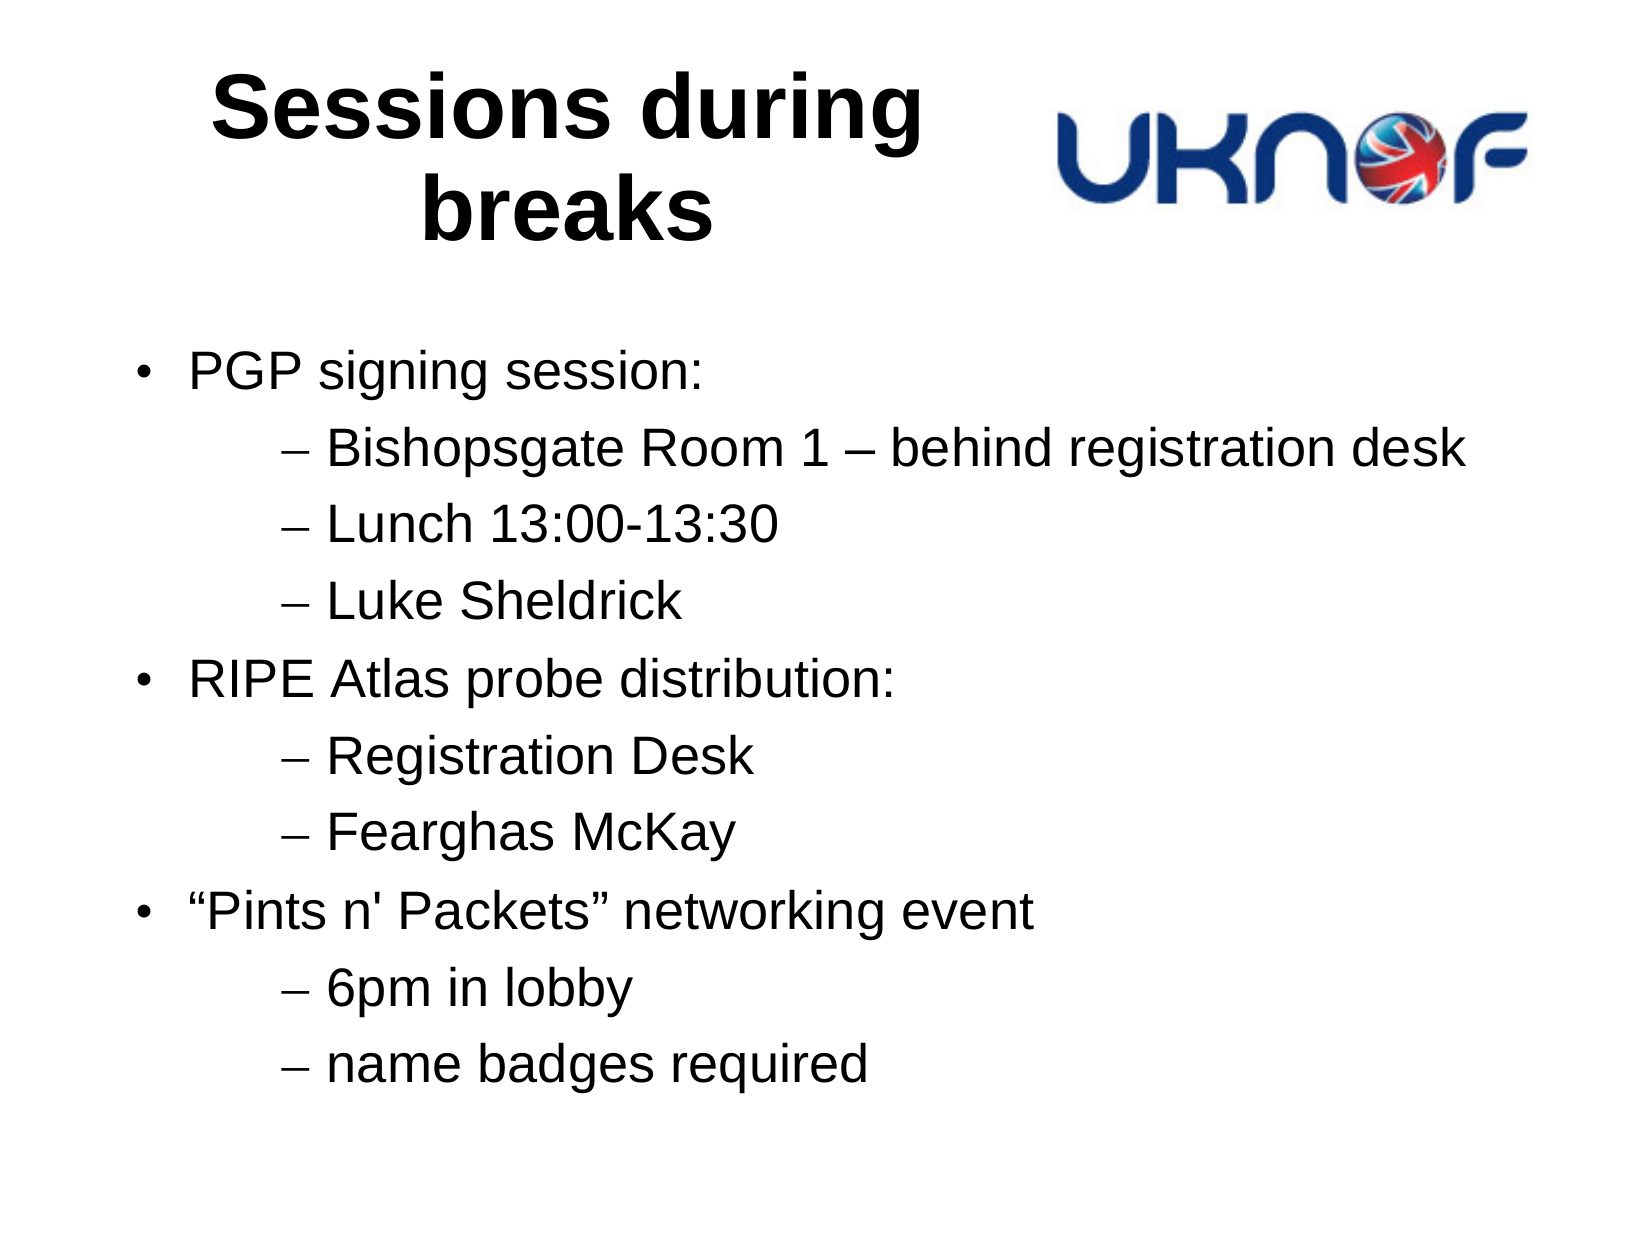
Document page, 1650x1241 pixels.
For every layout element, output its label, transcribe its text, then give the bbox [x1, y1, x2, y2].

title Sessions during breaks [123, 37, 1013, 279]
list PGP signing session: Bishopsgate Room 1 – behind registration desk Lunch 13:00-13:30 Luke Sheldrick RIPE Atlas probe distribution: Registration Desk Fearghas McKay “Pints n' Packets” networking event 6pm in lobby name badges required [75, 340, 1576, 1095]
picture [1050, 93, 1536, 225]
